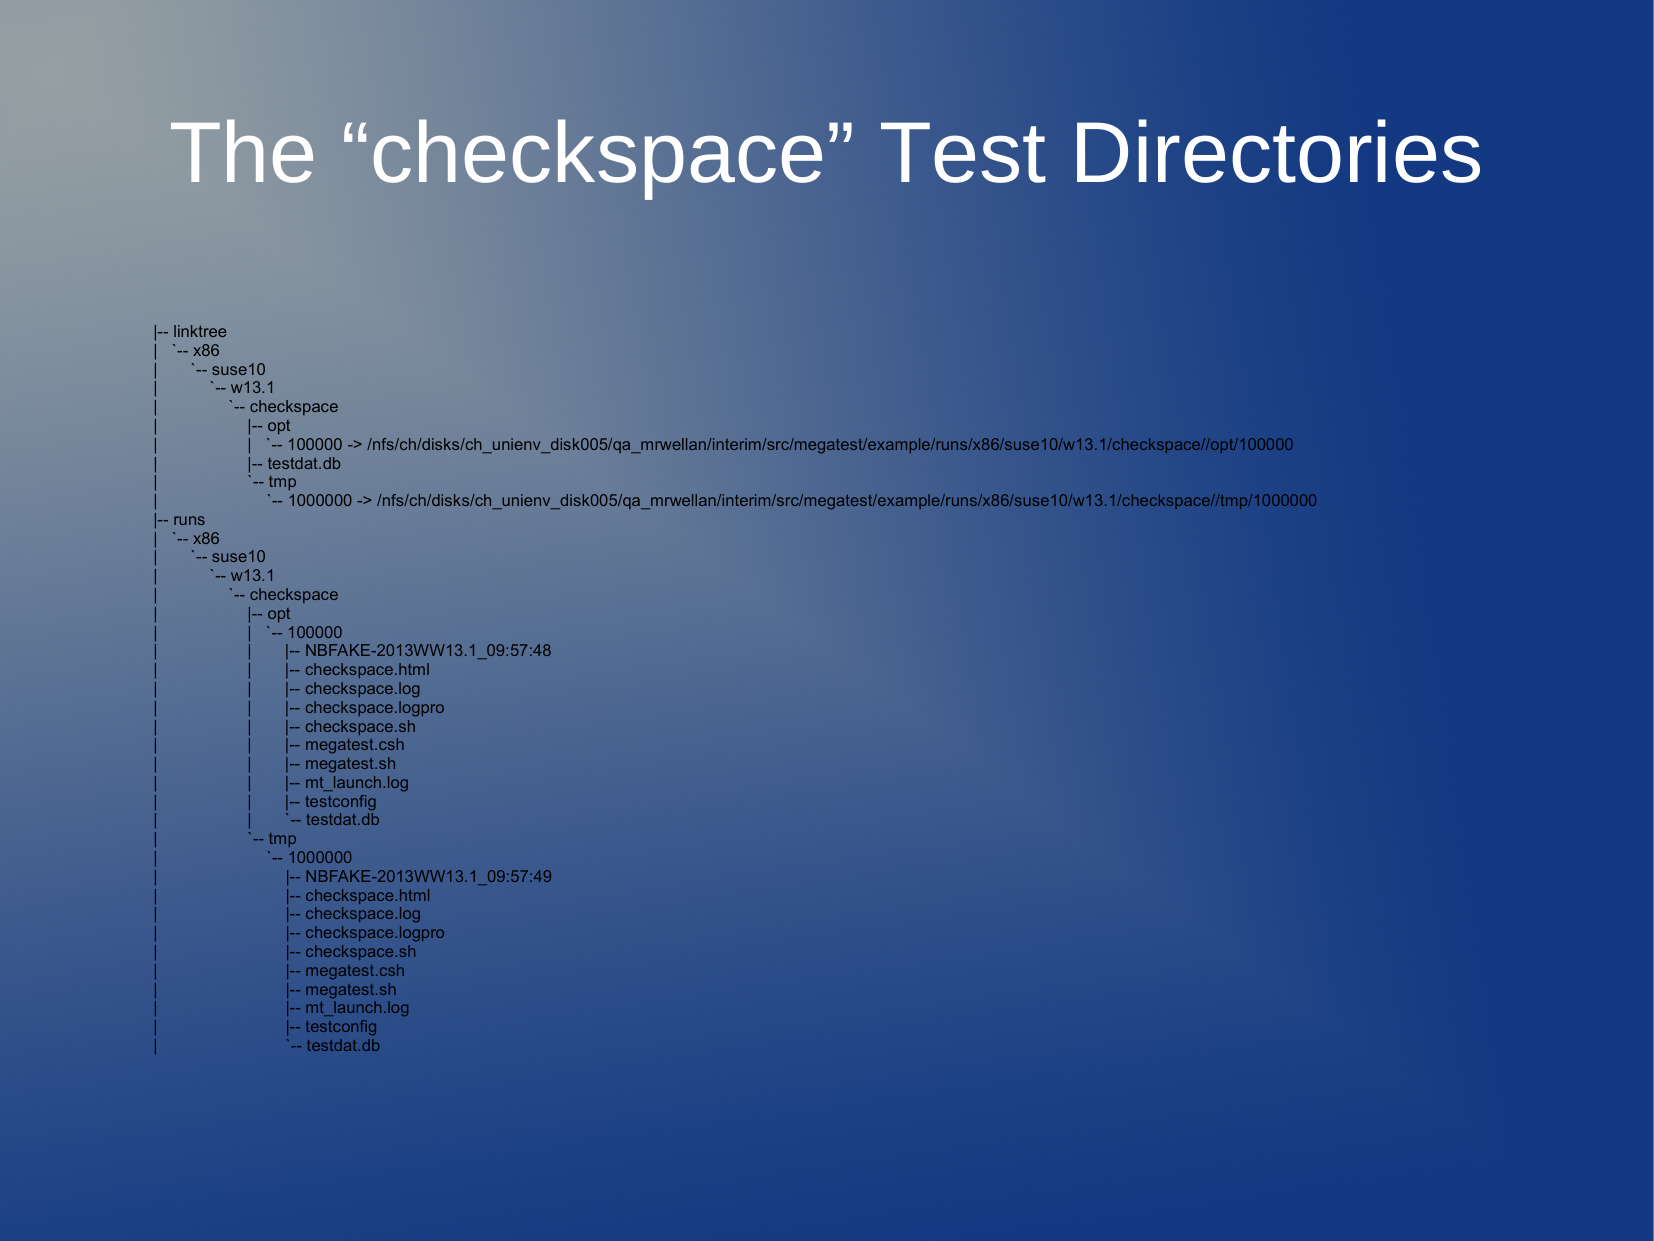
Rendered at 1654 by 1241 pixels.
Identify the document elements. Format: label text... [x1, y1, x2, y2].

picture [0, 0, 1654, 1241]
text_box |-- linktree | `-- x86 | `-- suse10 | `-- w13.1 | `-- checkspace | |-- opt | | `-- 100000 -> /nfs/ch/disks/ch_unienv_disk005/qa_mrwellan/interim/src/megatest/example/runs/x86/suse10/w13.1/checkspace//opt/100000 | |-- testdat.db | `-- tmp | `-- 1000000 -> /nfs/ch/disks/ch_unienv_disk005/qa_mrwellan/interim/src/megatest/example/runs/x86/suse10/w13.1/checkspace//tmp/1000000 |-- runs | `-- x86 | `-- suse10 | `-- w13.1 | `-- checkspace | |-- opt | | `-- 100000 | | |-- NBFAKE-2013WW13.1_09:57:48 | | |-- checkspace.html | | |-- checkspace.log | | |-- checkspace.logpro | | |-- checkspace.sh | | |-- megatest.csh | | |-- megatest.sh | | |-- mt_launch.log | | |-- testconfig | | `-- testdat.db | `-- tmp | `-- 1000000 | |-- NBFAKE-2013WW13.1_09:57:49 | |-- checkspace.html | |-- checkspace.log | |-- checkspace.logpro | |-- checkspace.sh | |-- megatest.csh | |-- megatest.sh | |-- mt_launch.log | |-- testconfig | `-- testdat.db [138, 315, 1456, 1063]
title The “checkspace” Test Directories [82, 49, 1571, 257]
